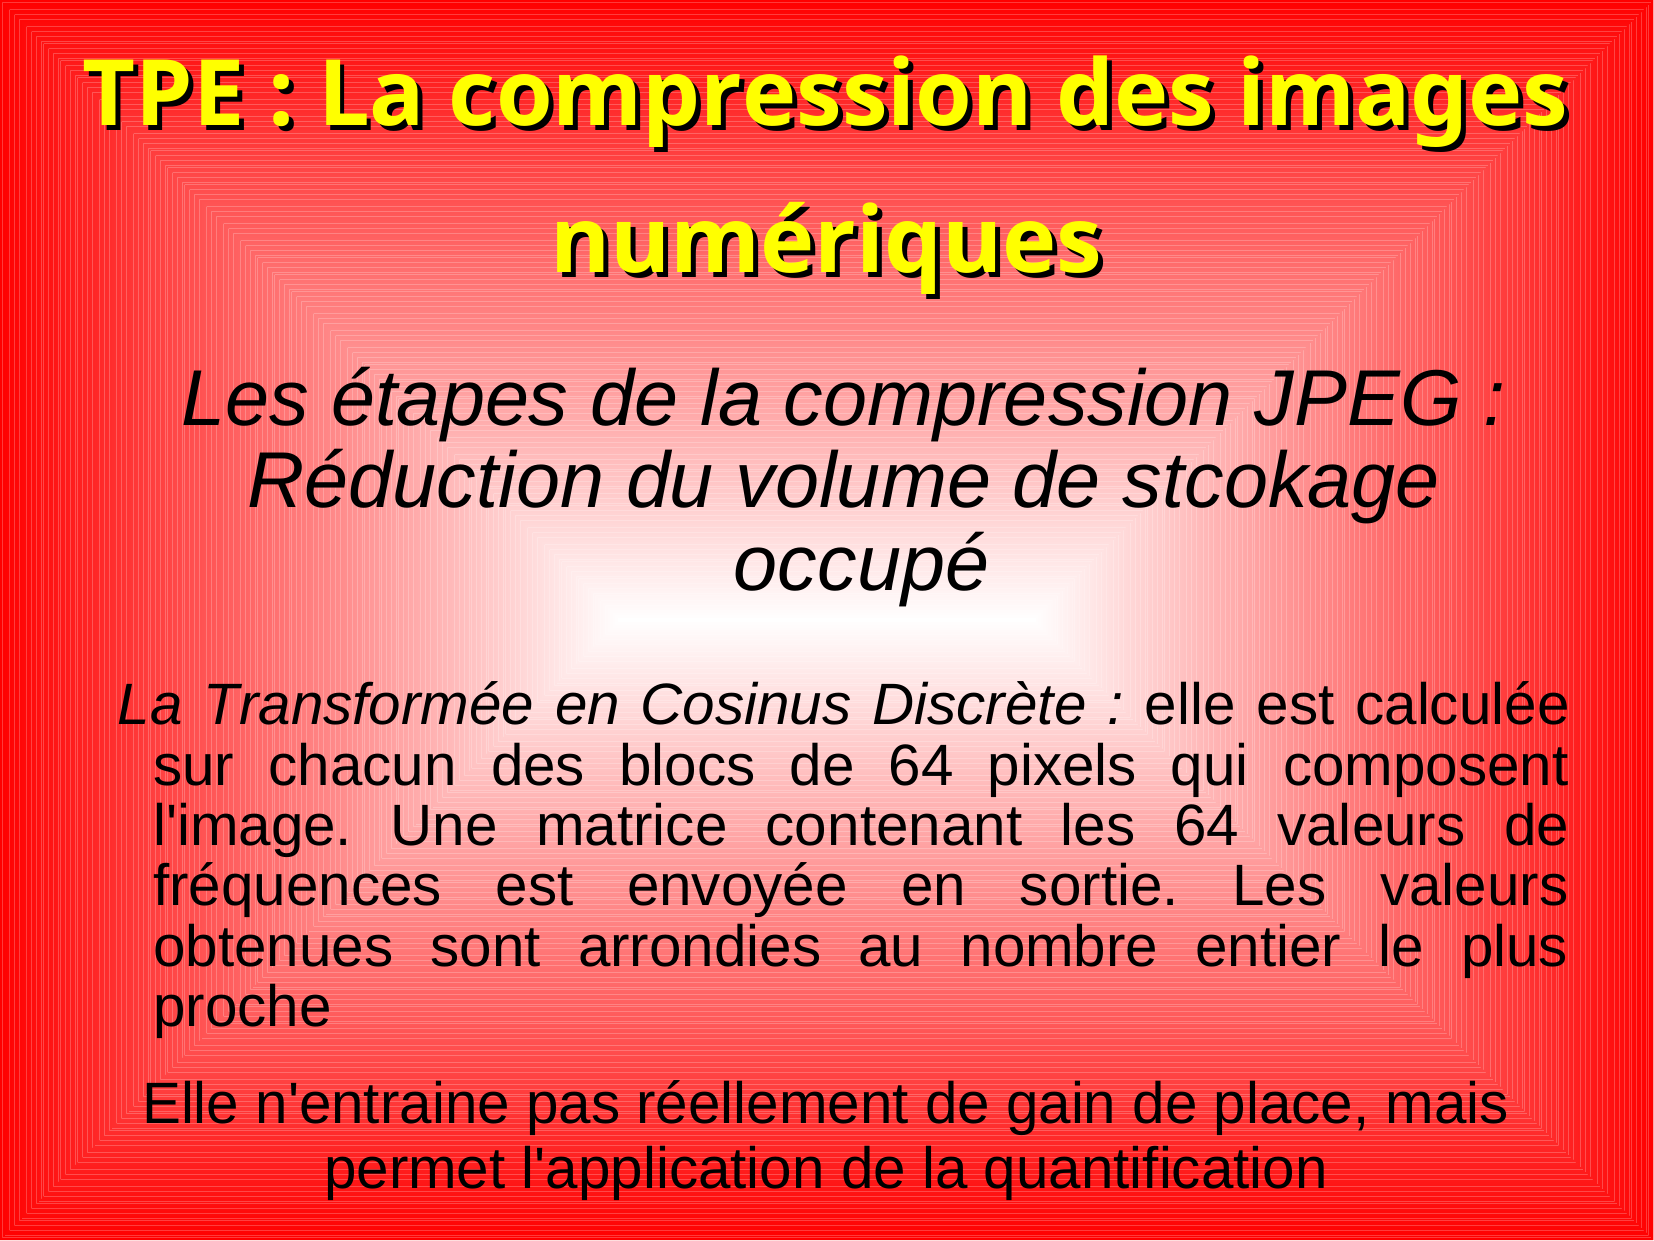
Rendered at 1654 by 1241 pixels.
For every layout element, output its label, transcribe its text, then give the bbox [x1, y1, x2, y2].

title TPE : La compression des images numériques [82, 14, 1571, 292]
text_box Elle n'entraine pas réellement de gain de place, mais permet l'application de la quantification [29, 1062, 1625, 1208]
subtitle Les étapes de la compression JPEG : Réduction du volume de stcokage occupé La Transformée en Cosinus Discrète : elle est calculée sur chacun des blocs de 64 pixels qui composent l'image. Une matrice contenant les 64 valeurs de fréquences est envoyée en sortie. Les valeurs obtenues sont arrondies au nombre entier le plus proche [82, 297, 1571, 1062]
